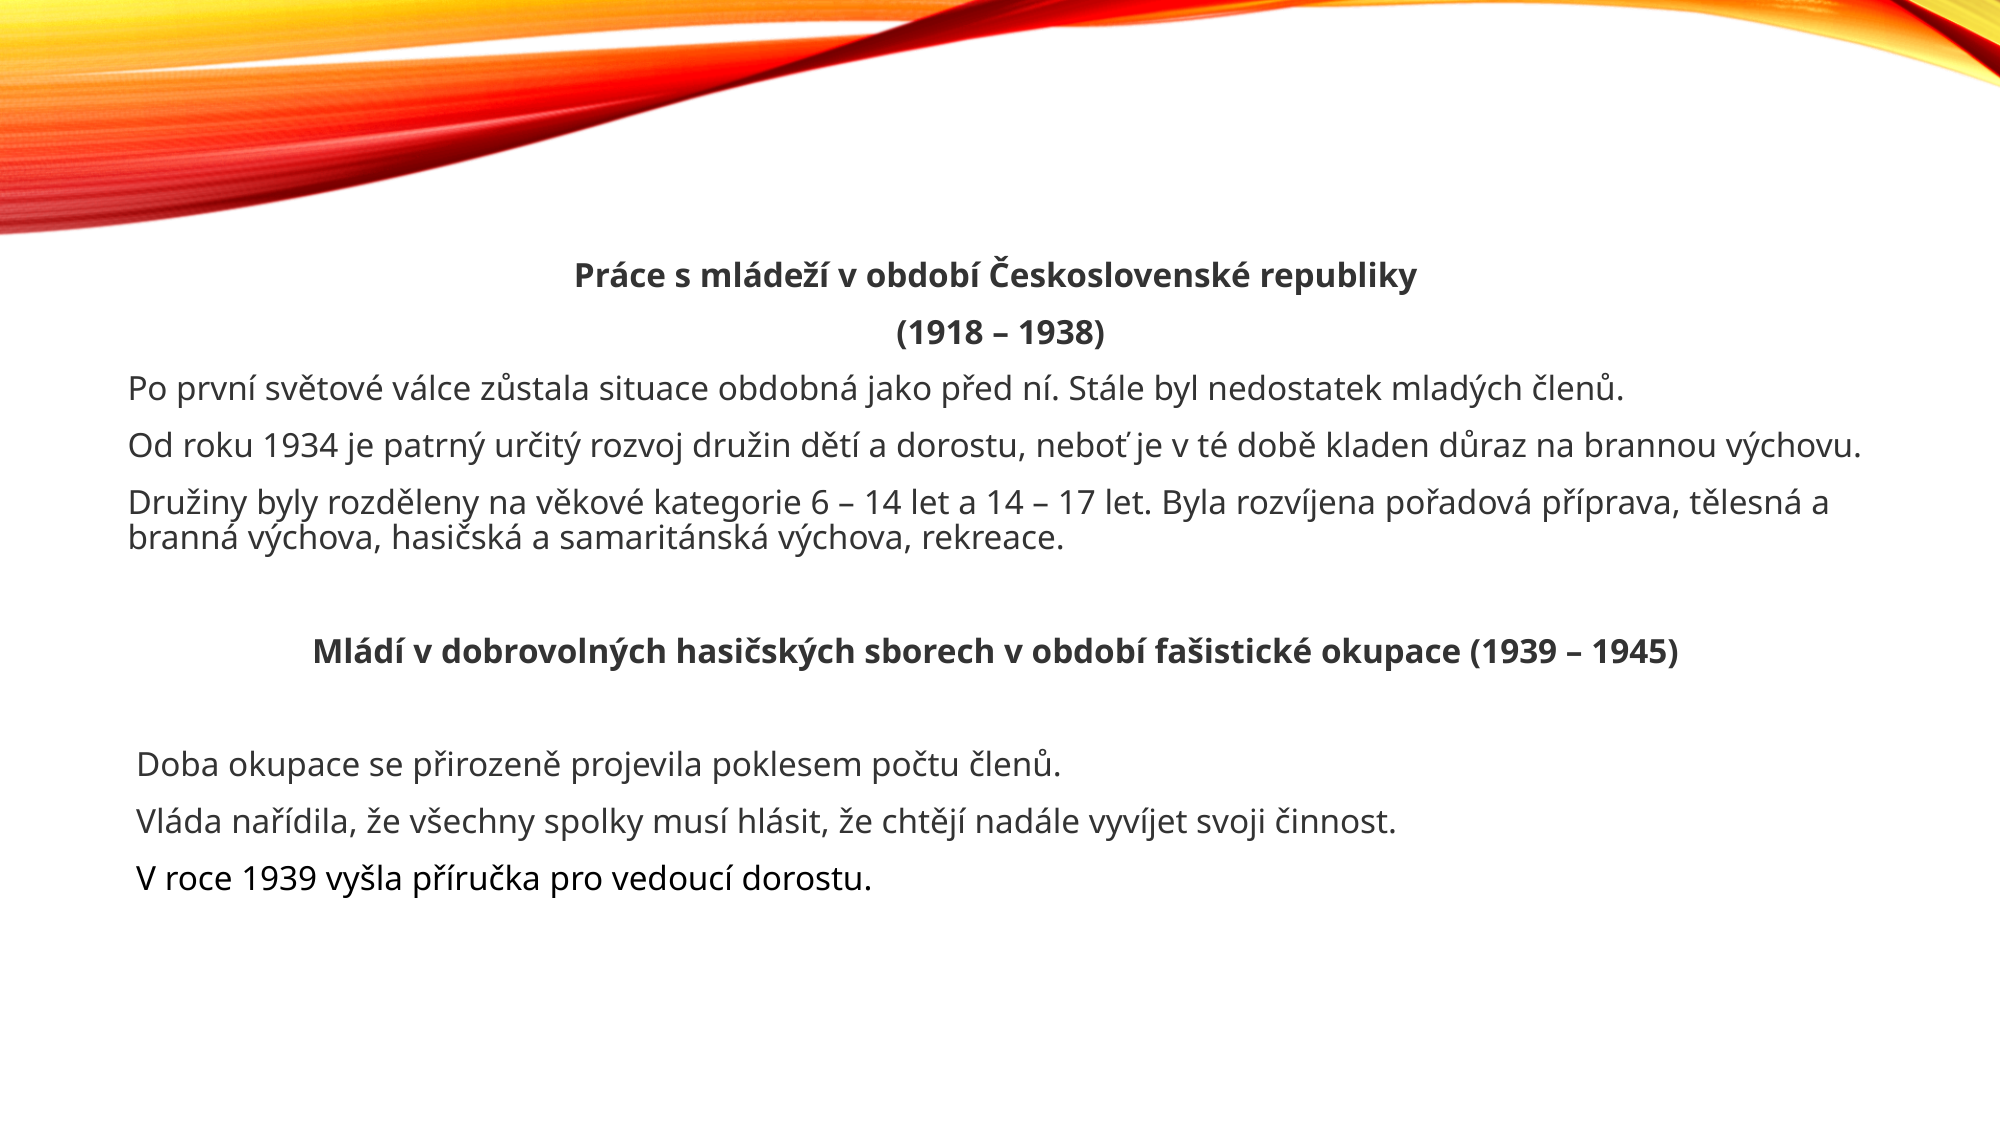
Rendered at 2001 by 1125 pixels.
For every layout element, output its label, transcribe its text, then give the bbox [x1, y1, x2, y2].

list Práce s mládeží v období Československé republiky (1918 – 1938) Po první světové válce zůstala situace obdobná jako před ní. Stále byl nedostatek mladých členů. Od roku 1934 je patrný určitý rozvoj družin dětí a dorostu, neboť je v té době kladen důraz na brannou výchovu. Družiny byly rozděleny na věkové kategorie 6 – 14 let a 14 – 17 let. Byla rozvíjena pořadová příprava, tělesná a branná výchova, hasičská a samaritánská výchova, rekreace. Mládí v dobrovolných hasičských sborech v období fašistické okupace (1939 – 1945) Doba okupace se přirozeně projevila poklesem počtu členů. Vláda nařídila, že všechny spolky musí hlásit, že chtějí nadále vyvíjet svoji činnost. V roce 1939 vyšla příručka pro vedoucí dorostu. [112, 251, 1918, 1021]
